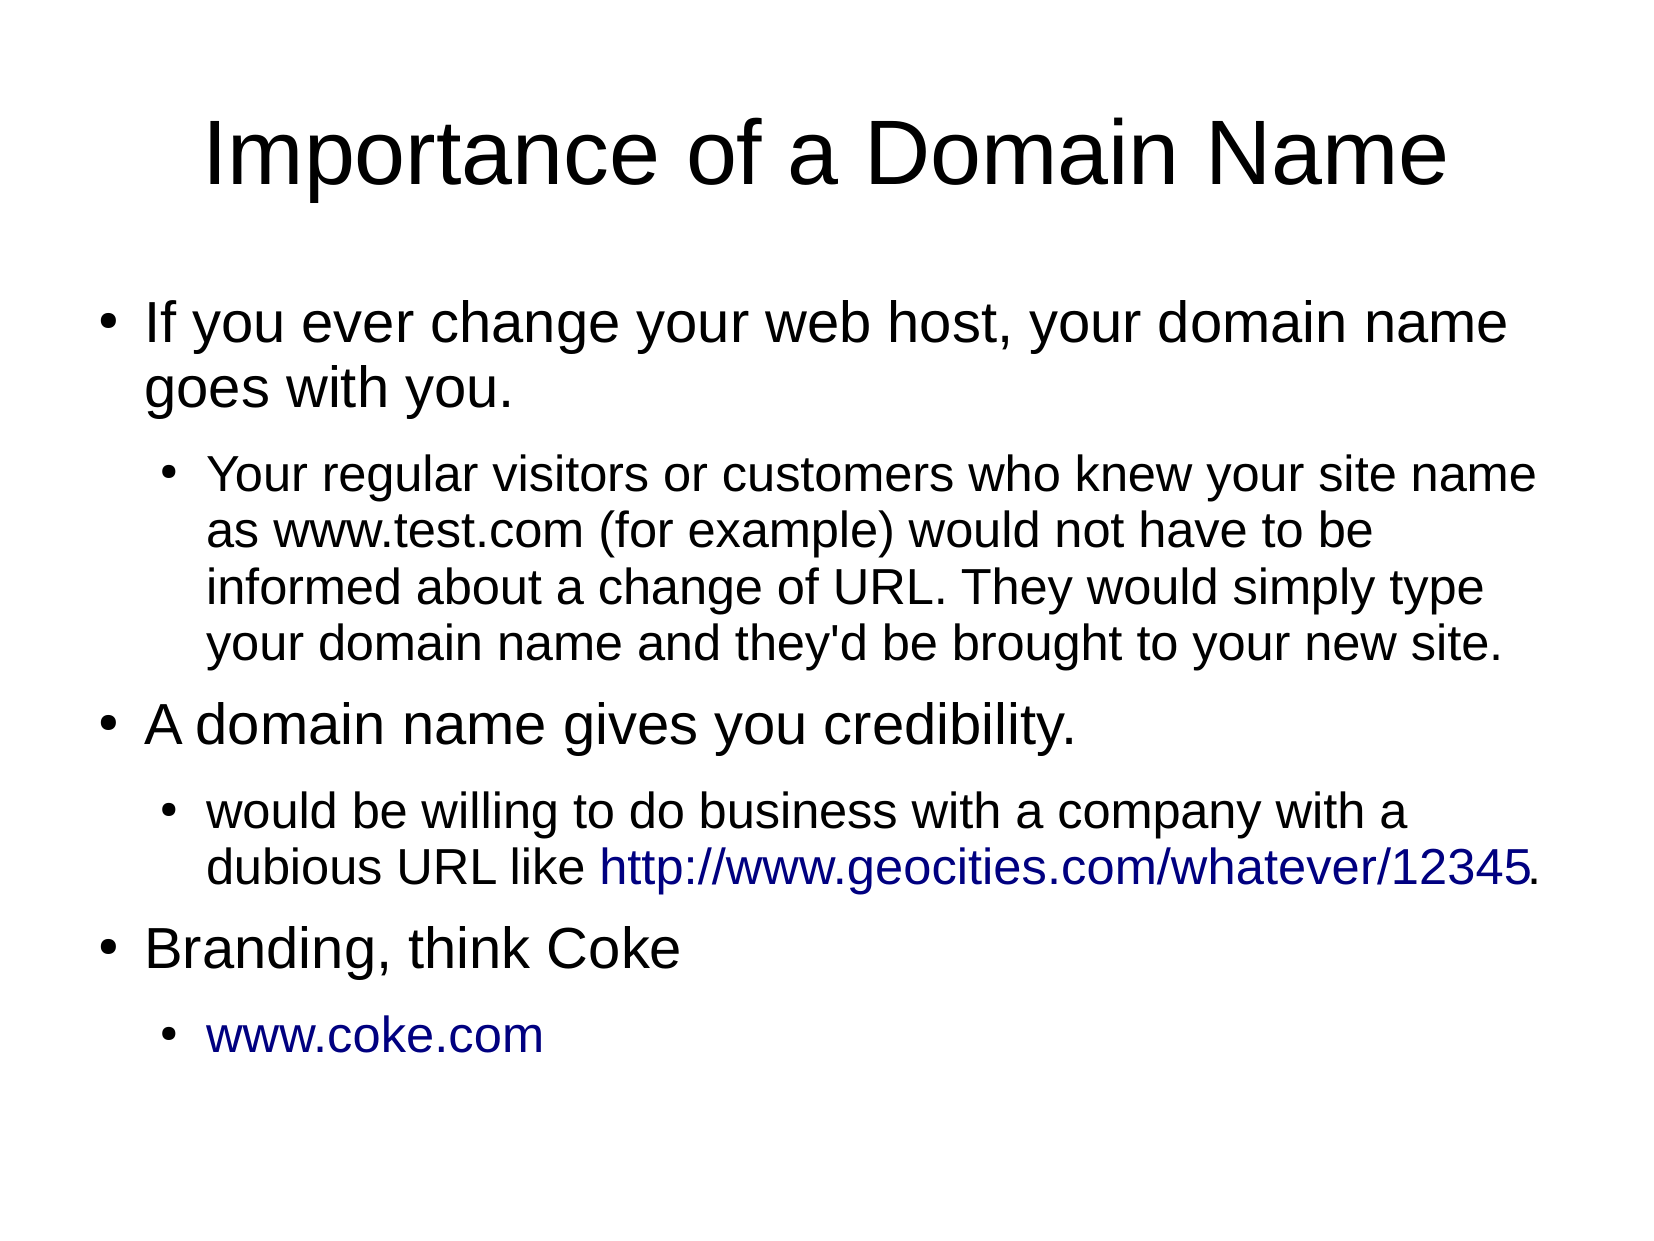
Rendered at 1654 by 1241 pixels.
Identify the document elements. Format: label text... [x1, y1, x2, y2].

list If you ever change your web host, your domain name goes with you. Your regular visitors or customers who knew your site name as www.test.com (for example) would not have to be informed about a change of URL. They would simply type your domain name and they'd be brought to your new site. A domain name gives you credibility. would be willing to do business with a company with a dubious URL like http://www.geocities.com/whatever/12345. Branding, think Coke www.coke.com [82, 290, 1571, 1109]
title Importance of a Domain Name [82, 56, 1571, 250]
